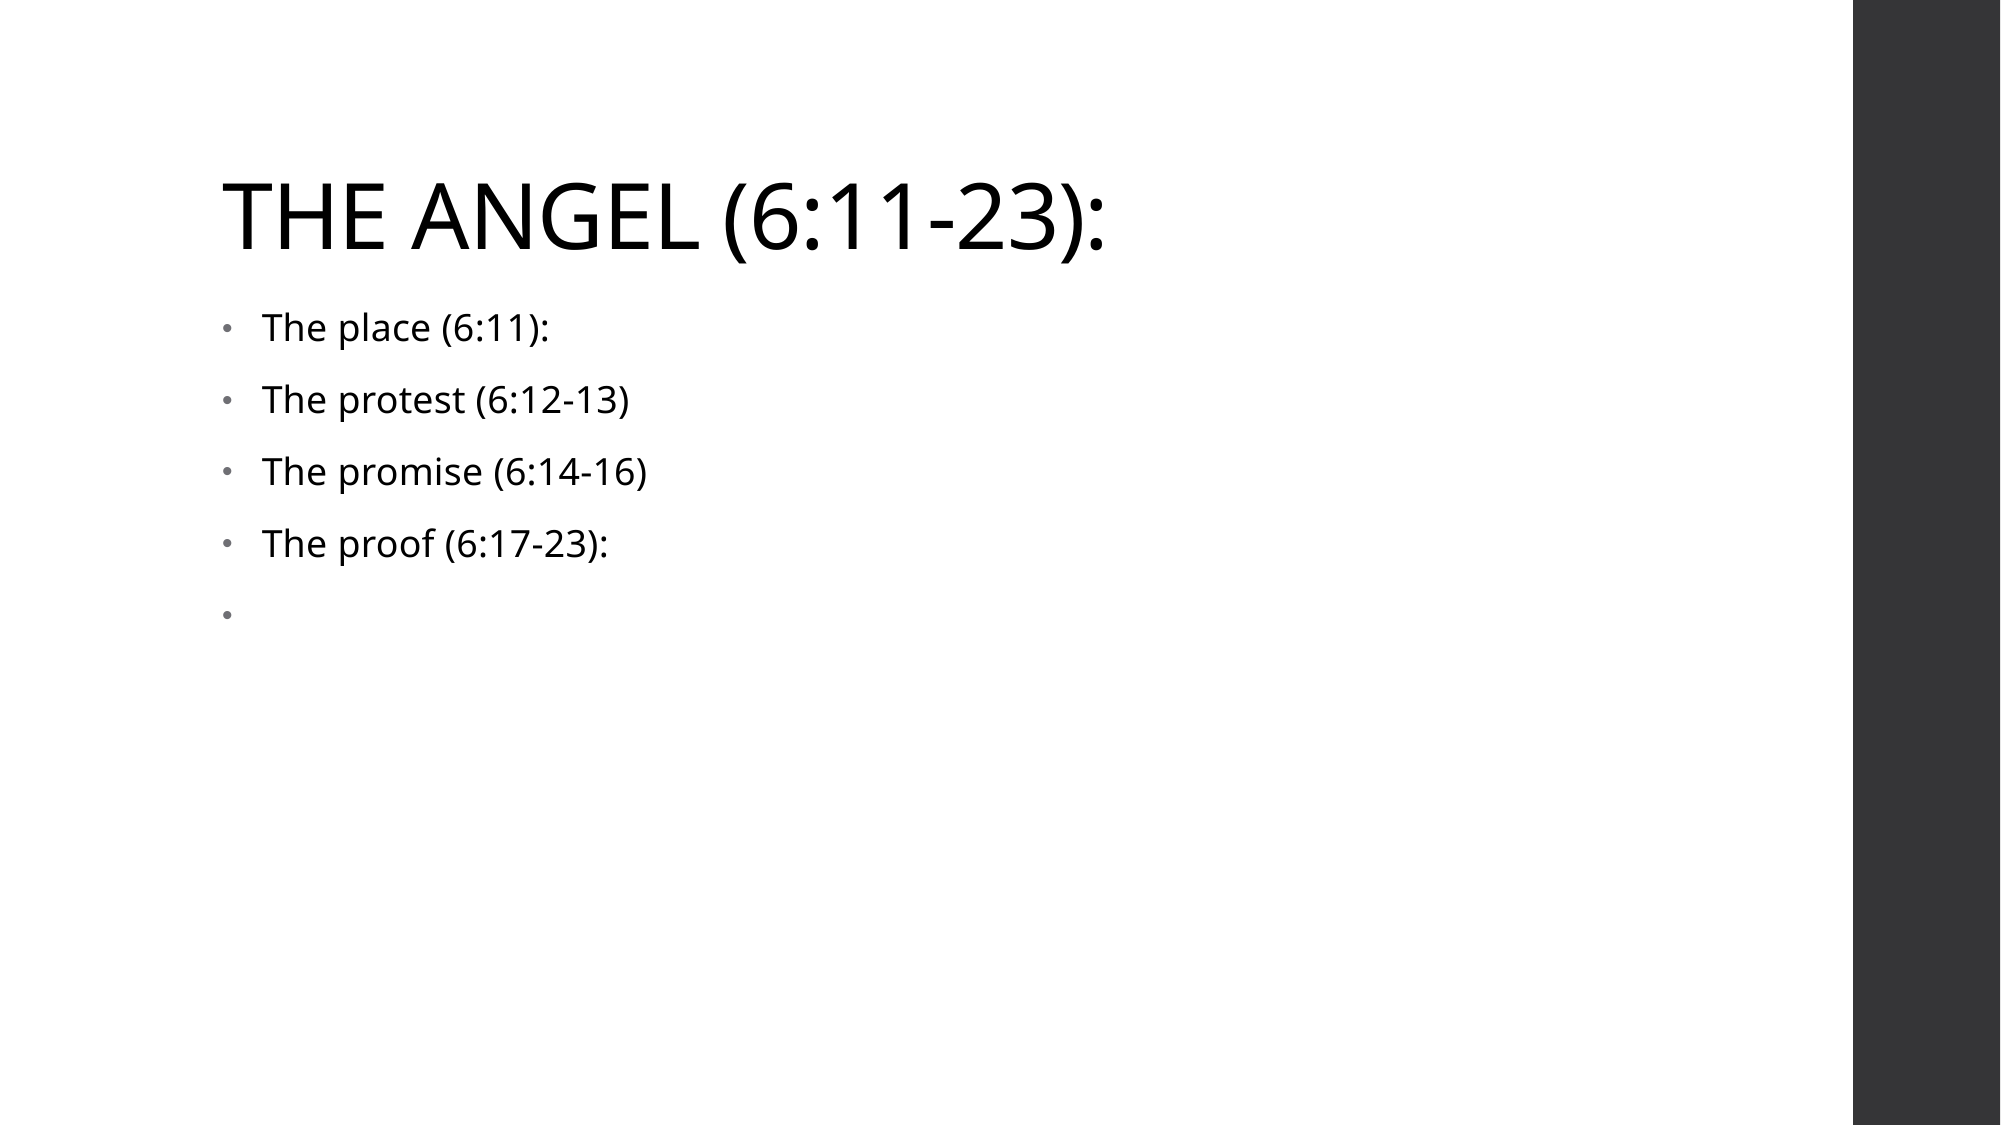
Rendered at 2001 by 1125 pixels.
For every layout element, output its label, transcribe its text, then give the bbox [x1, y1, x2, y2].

title THE ANGEL (6:11-23): [206, 60, 1797, 278]
list The place (6:11): The protest (6:12-13) The promise (6:14-16) The proof (6:17-23): [206, 299, 1617, 1014]
